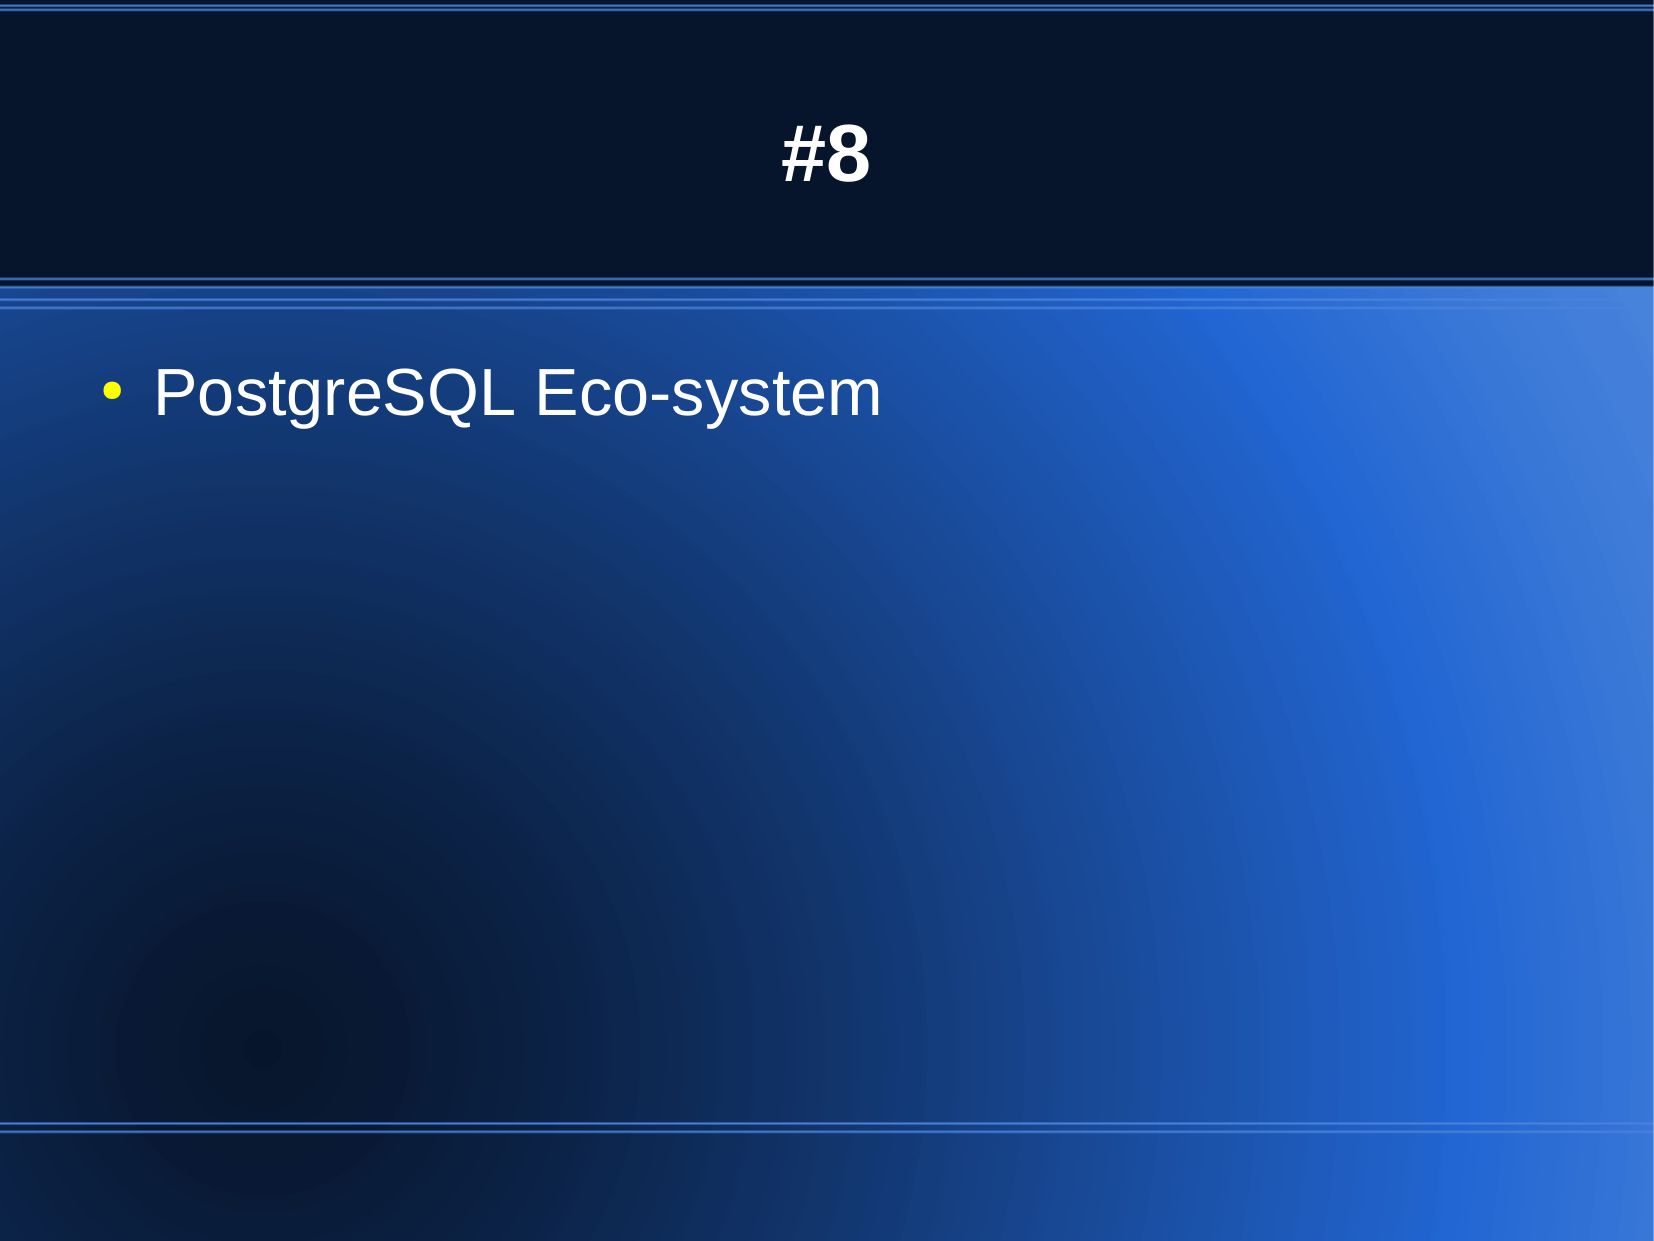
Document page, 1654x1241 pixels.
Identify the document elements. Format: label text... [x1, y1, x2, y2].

picture [0, 0, 1654, 1241]
title #8 [82, 49, 1571, 257]
list PostgreSQL Eco-system [82, 355, 1571, 1075]
